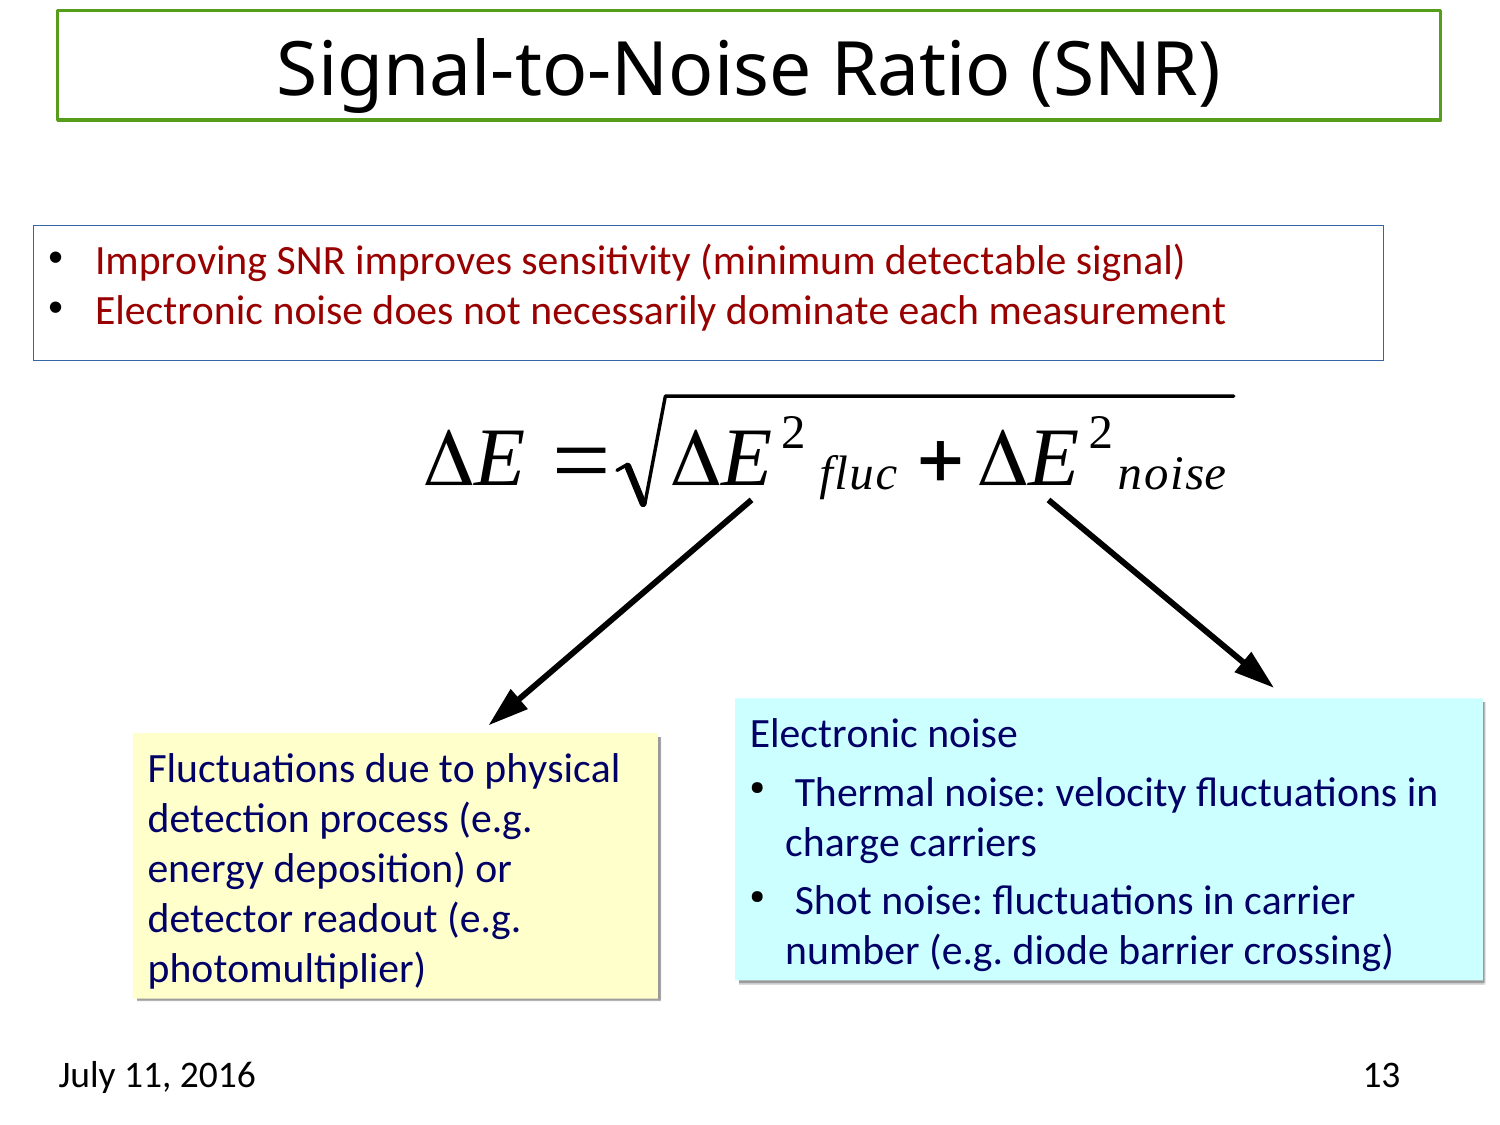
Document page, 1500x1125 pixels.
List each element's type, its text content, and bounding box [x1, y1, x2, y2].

text_box Electronic noise Thermal noise: velocity fluctuations in charge carriers Shot noise: fluctuations in carrier number (e.g. diode barrier crossing) [735, 698, 1483, 981]
picture [410, 375, 1255, 528]
title Signal-to-Noise Ratio (SNR) [57, 10, 1441, 121]
text_box Fluctuations due to physical detection process (e.g. energy deposition) or detector readout (e.g. photomultiplier) [132, 733, 658, 999]
text_box Improving SNR improves sensitivity (minimum detectable signal) Electronic noise does not necessarily dominate each measurement [33, 225, 1384, 361]
